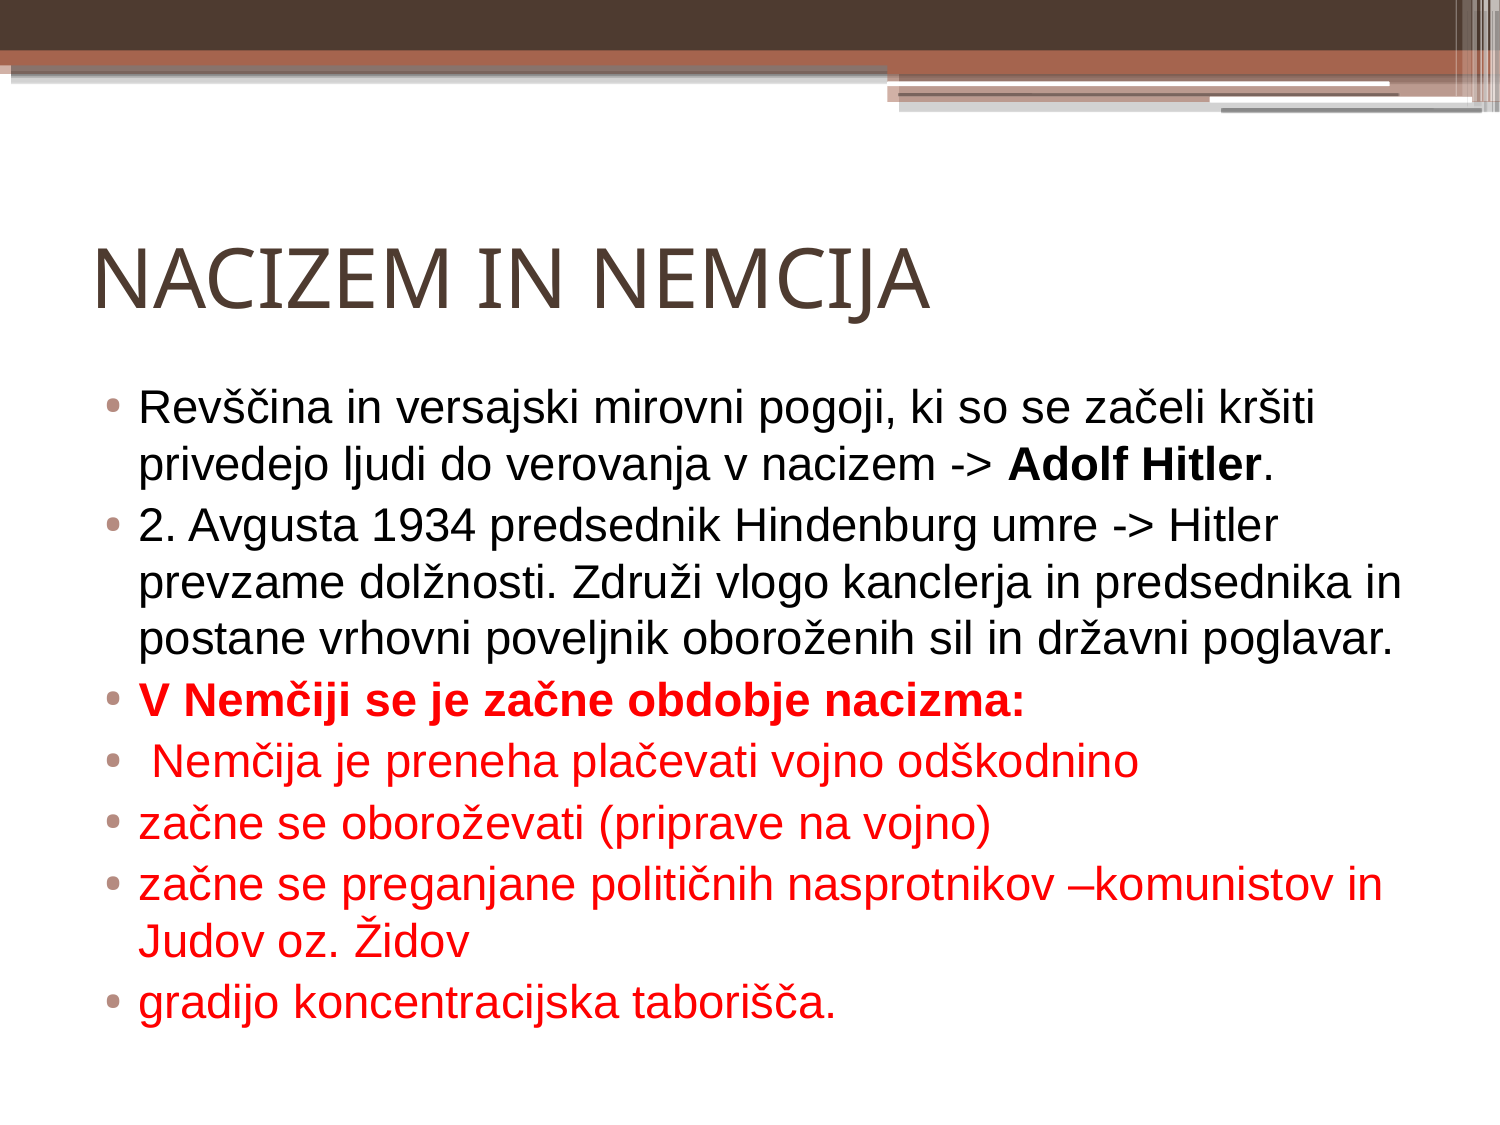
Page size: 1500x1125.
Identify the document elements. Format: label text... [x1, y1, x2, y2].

title NACIZEM IN NEMCIJA [75, 187, 1425, 363]
list Revščina in versajski mirovni pogoji, ki so se začeli kršiti privedejo ljudi do verovanja v nacizem -> Adolf Hitler. 2. Avgusta 1934 predsednik Hindenburg umre -> Hitler prevzame dolžnosti. Združi vlogo kanclerja in predsednika in postane vrhovni poveljnik oboroženih sil in državni poglavar. V Nemčiji se je začne obdobje nacizma: Nemčija je preneha plačevati vojno odškodnino začne se oboroževati (priprave na vojno) začne se preganjane političnih nasprotnikov –komunistov in Judov oz. Židov gradijo koncentracijska taborišča. [75, 369, 1425, 1079]
